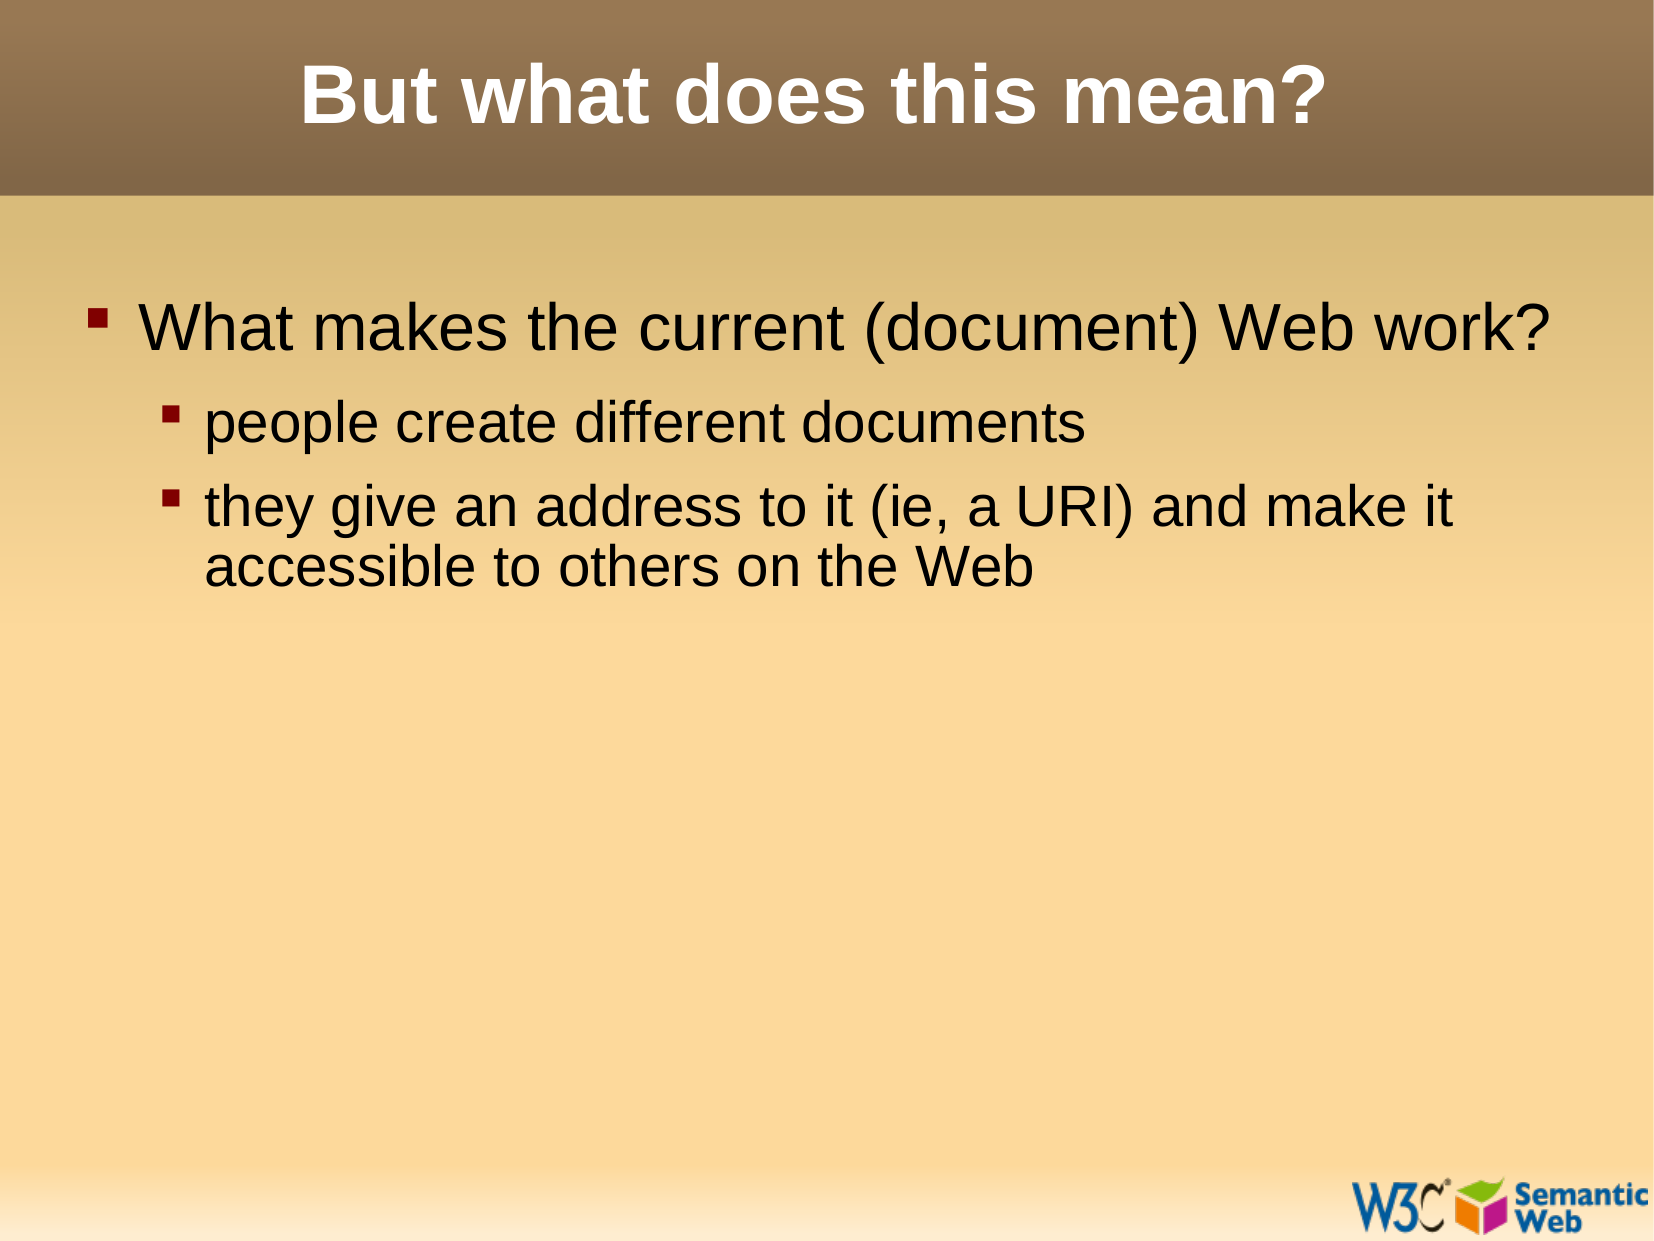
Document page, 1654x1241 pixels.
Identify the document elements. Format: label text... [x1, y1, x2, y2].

title But what does this mean? [0, 0, 1654, 196]
list What makes the current (document) Web work? people create different documents they give an address to it (ie, a URI) and make it accessible to others on the Web [82, 290, 1571, 1109]
picture [0, 196, 1654, 1241]
